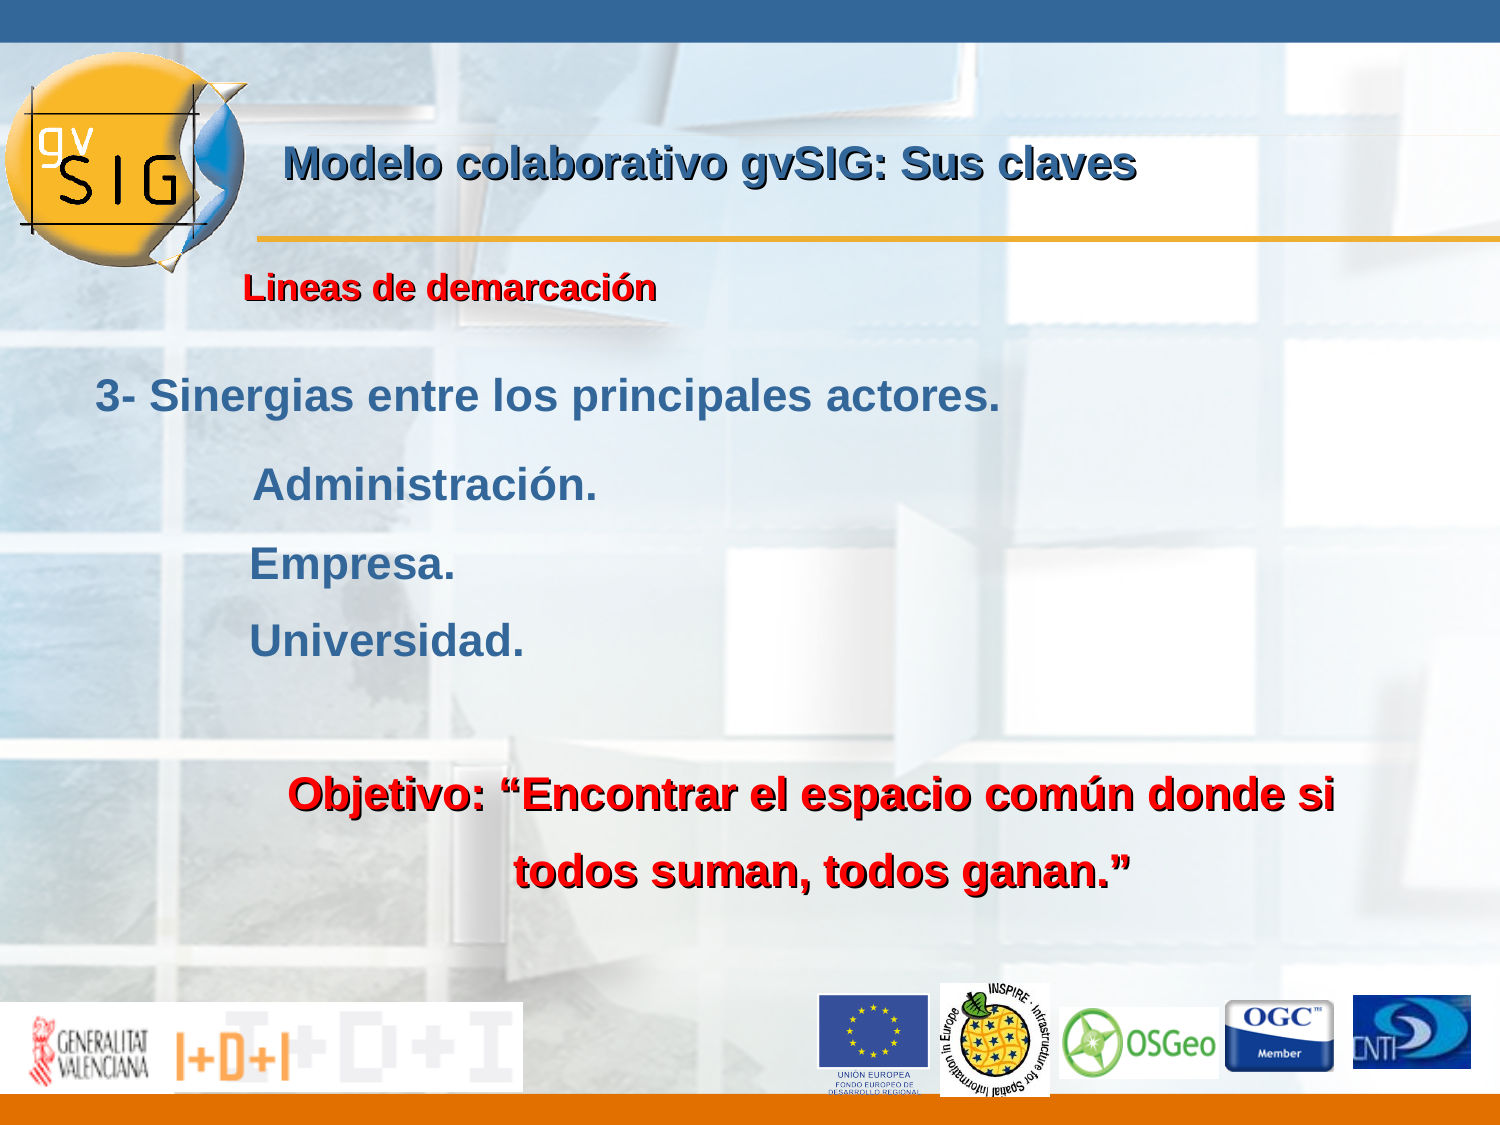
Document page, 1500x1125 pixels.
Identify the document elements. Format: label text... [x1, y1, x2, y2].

picture [1059, 1007, 1219, 1079]
picture [0, 49, 250, 276]
text_box Lineas de demarcación [227, 260, 1500, 325]
text_box 3- Sinergias entre los principales actores. Administración. Empresa. Universidad. Objetivo: “Encontrar el espacio común donde si todos suman, todos ganan.” [80, 336, 1388, 904]
picture [1353, 995, 1471, 1069]
picture [817, 993, 930, 1095]
picture [1225, 1000, 1334, 1072]
picture [940, 983, 1050, 1097]
text_box Modelo colaborativo gvSIG: Sus claves [267, 131, 1500, 206]
picture [0, 1002, 523, 1094]
